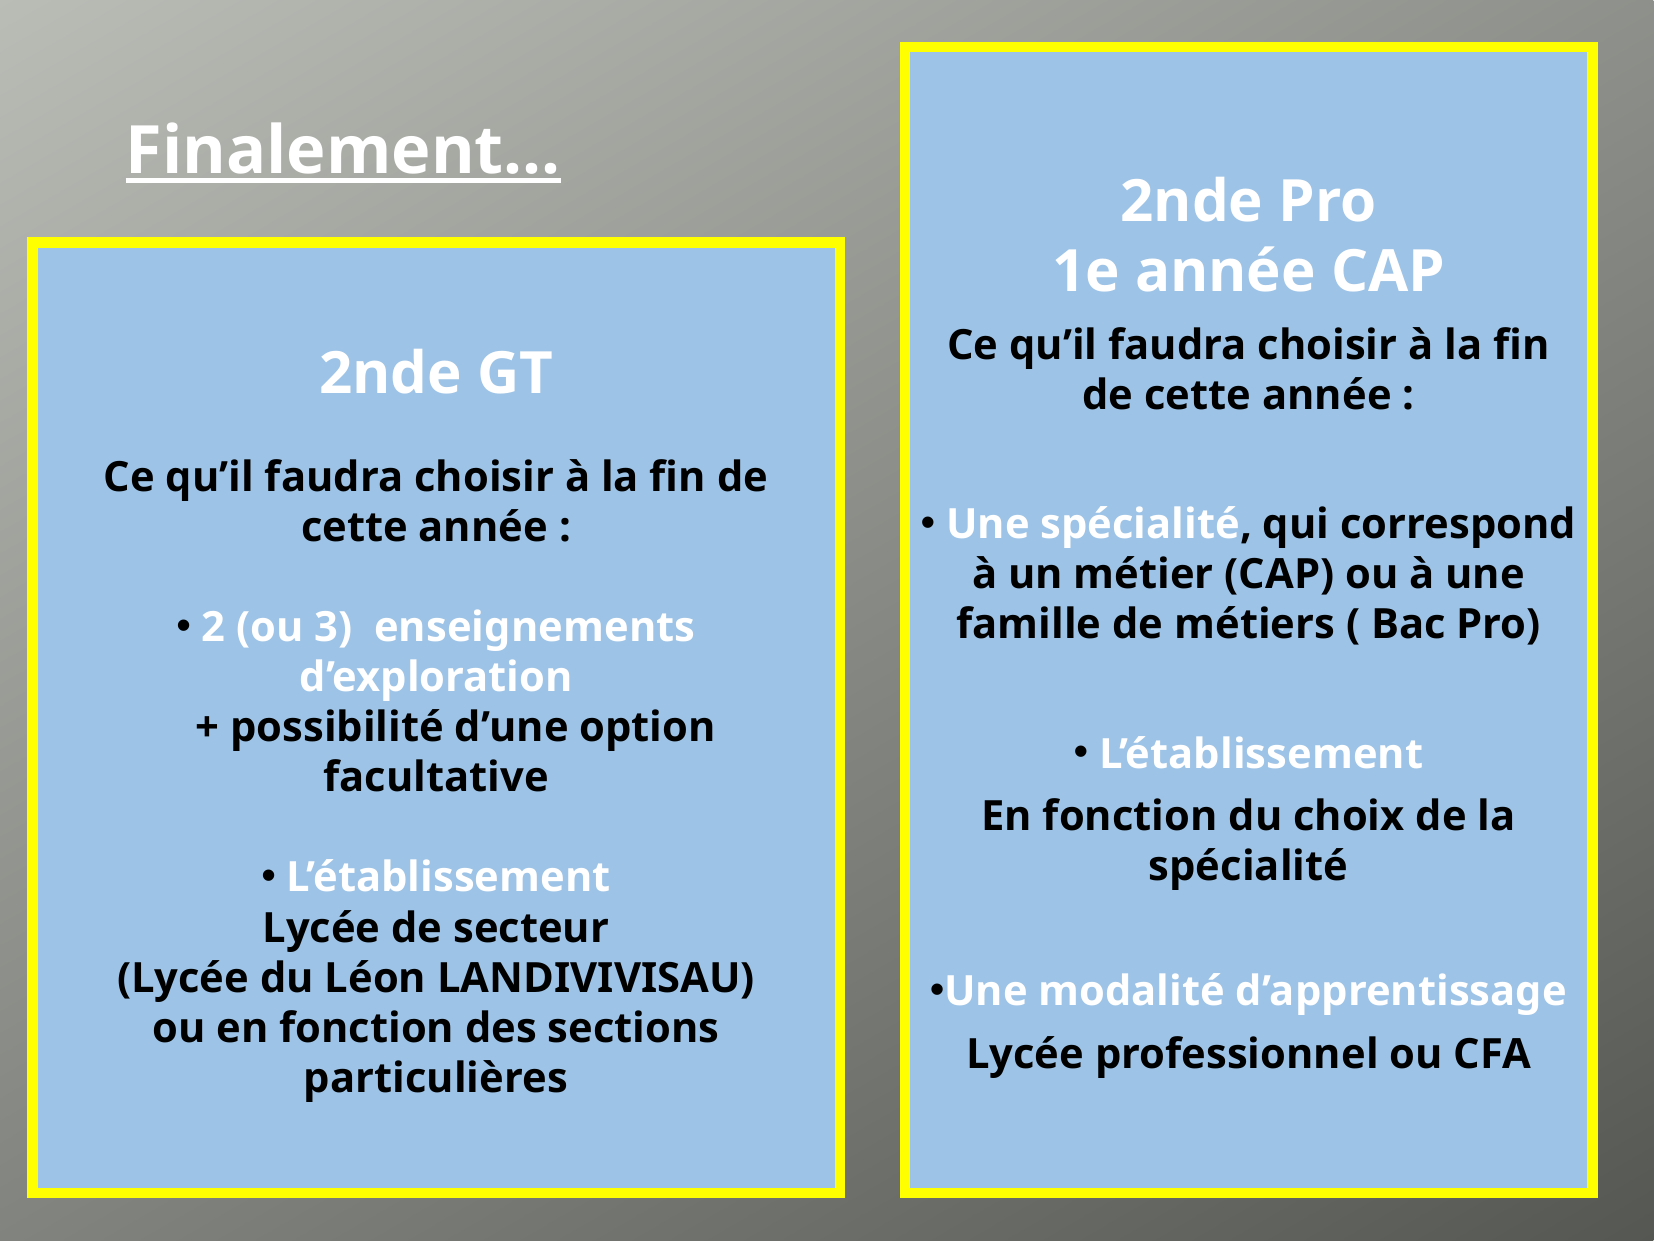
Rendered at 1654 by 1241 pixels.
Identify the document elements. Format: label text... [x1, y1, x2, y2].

text_box 2nde GT Ce qu’il faudra choisir à la fin de cette année : 2 (ou 3) enseignements d’exploration + possibilité d’une option facultative L’établissement Lycée de secteur (Lycée du Léon LANDIVIVISAU) ou en fonction des sections particulières [32, 242, 840, 1194]
text_box Finalement… [110, 99, 636, 205]
text_box 2nde Pro 1e année CAP Ce qu’il faudra choisir à la fin de cette année : Une spécialité, qui correspond à un métier (CAP) ou à une famille de métiers ( Bac Pro)‏ L’établissement En fonction du choix de la spécialité Une modalité d’apprentissage Lycée professionnel ou CFA [904, 47, 1593, 1194]
